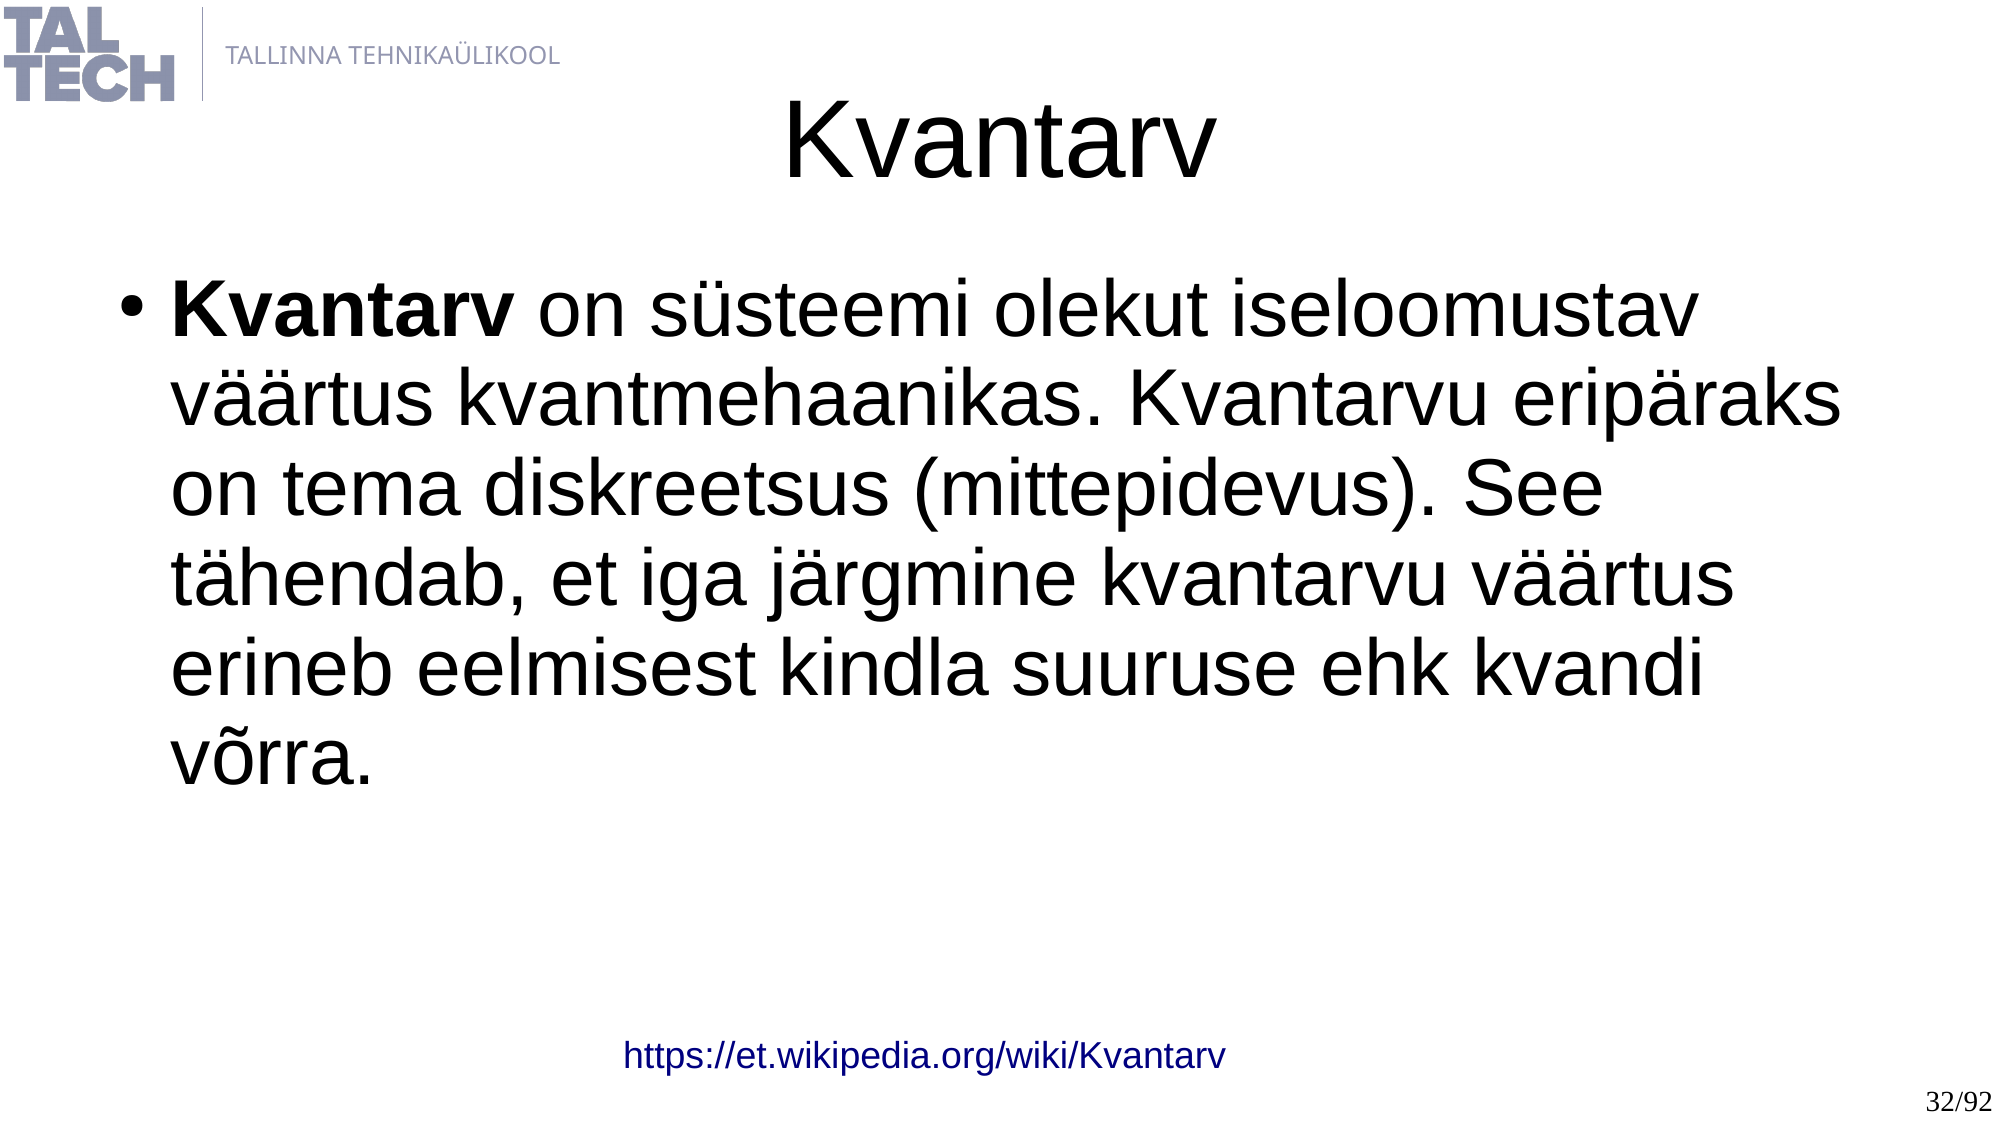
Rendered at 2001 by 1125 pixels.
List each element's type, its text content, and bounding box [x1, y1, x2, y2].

picture [0, 0, 178, 107]
text_box https://et.wikipedia.org/wiki/Kvantarv [608, 1027, 1252, 1085]
list Kvantarv on süsteemi olekut iseloomustav väärtus kvantmehaanikas. Kvantarvu eripäraks on tema diskreetsus (mittepidevus). See tähendab, et iga järgmine kvantarvu väärtus erineb eelmisest kindla suuruse ehk kvandi võrra. [99, 263, 1901, 957]
title Kvantarv [99, 44, 1901, 233]
